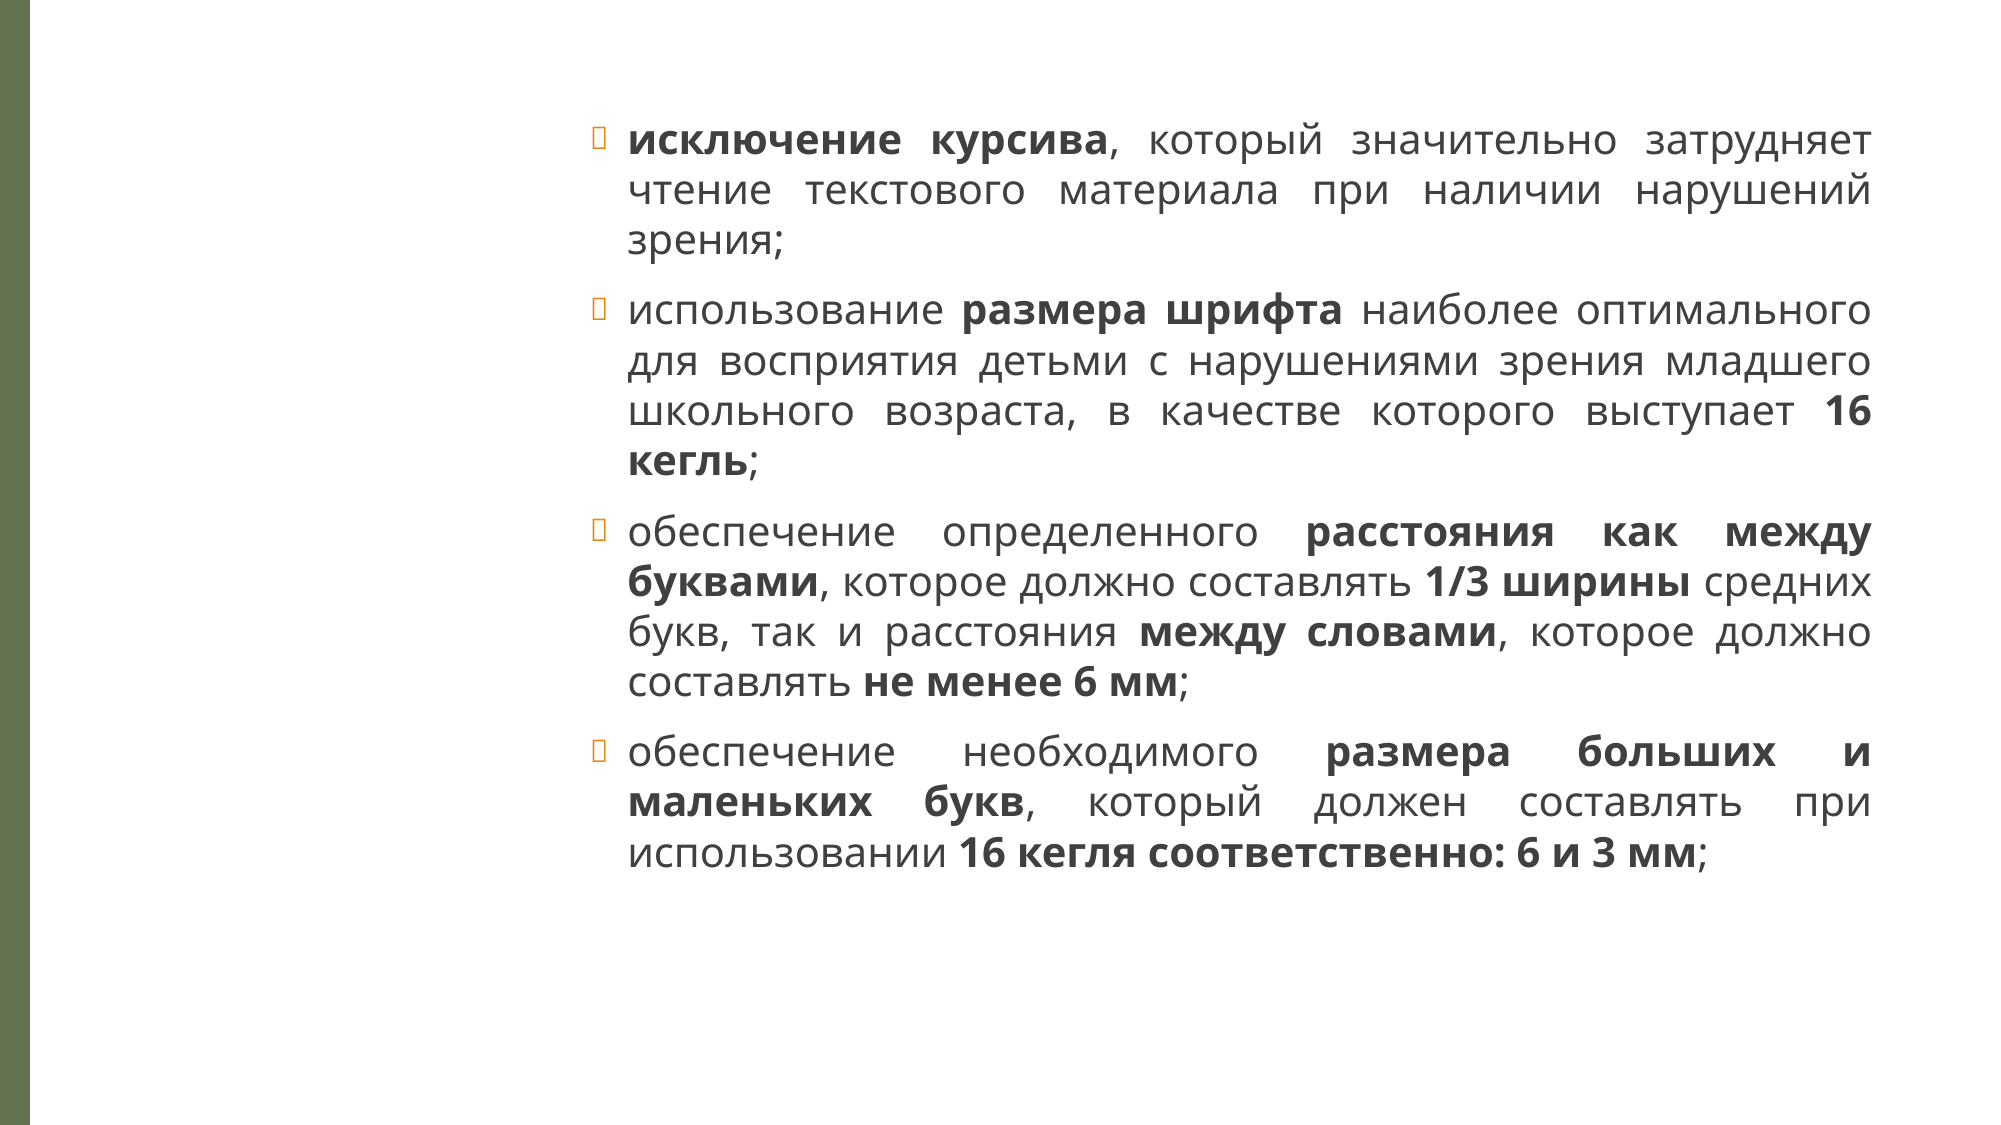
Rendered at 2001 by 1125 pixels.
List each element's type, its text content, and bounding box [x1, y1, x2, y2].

list исключение курсива, который значительно затрудняет чтение текстового материала при наличии нарушений зрения; использование размера шрифта наиболее оптимального для восприятия детьми с нарушениями зрения младшего школьного возраста, в качестве которого выступает 16 кегль; обеспечение определенного расстояния как между буквами, которое должно составлять 1/3 ширины средних букв, так и расстояния между словами, которое должно составлять не менее 6 мм; обеспечение необходимого размера больших и маленьких букв, который должен составлять при использовании 16 кегля соответственно: 6 и 3 мм; [424, 97, 1888, 863]
